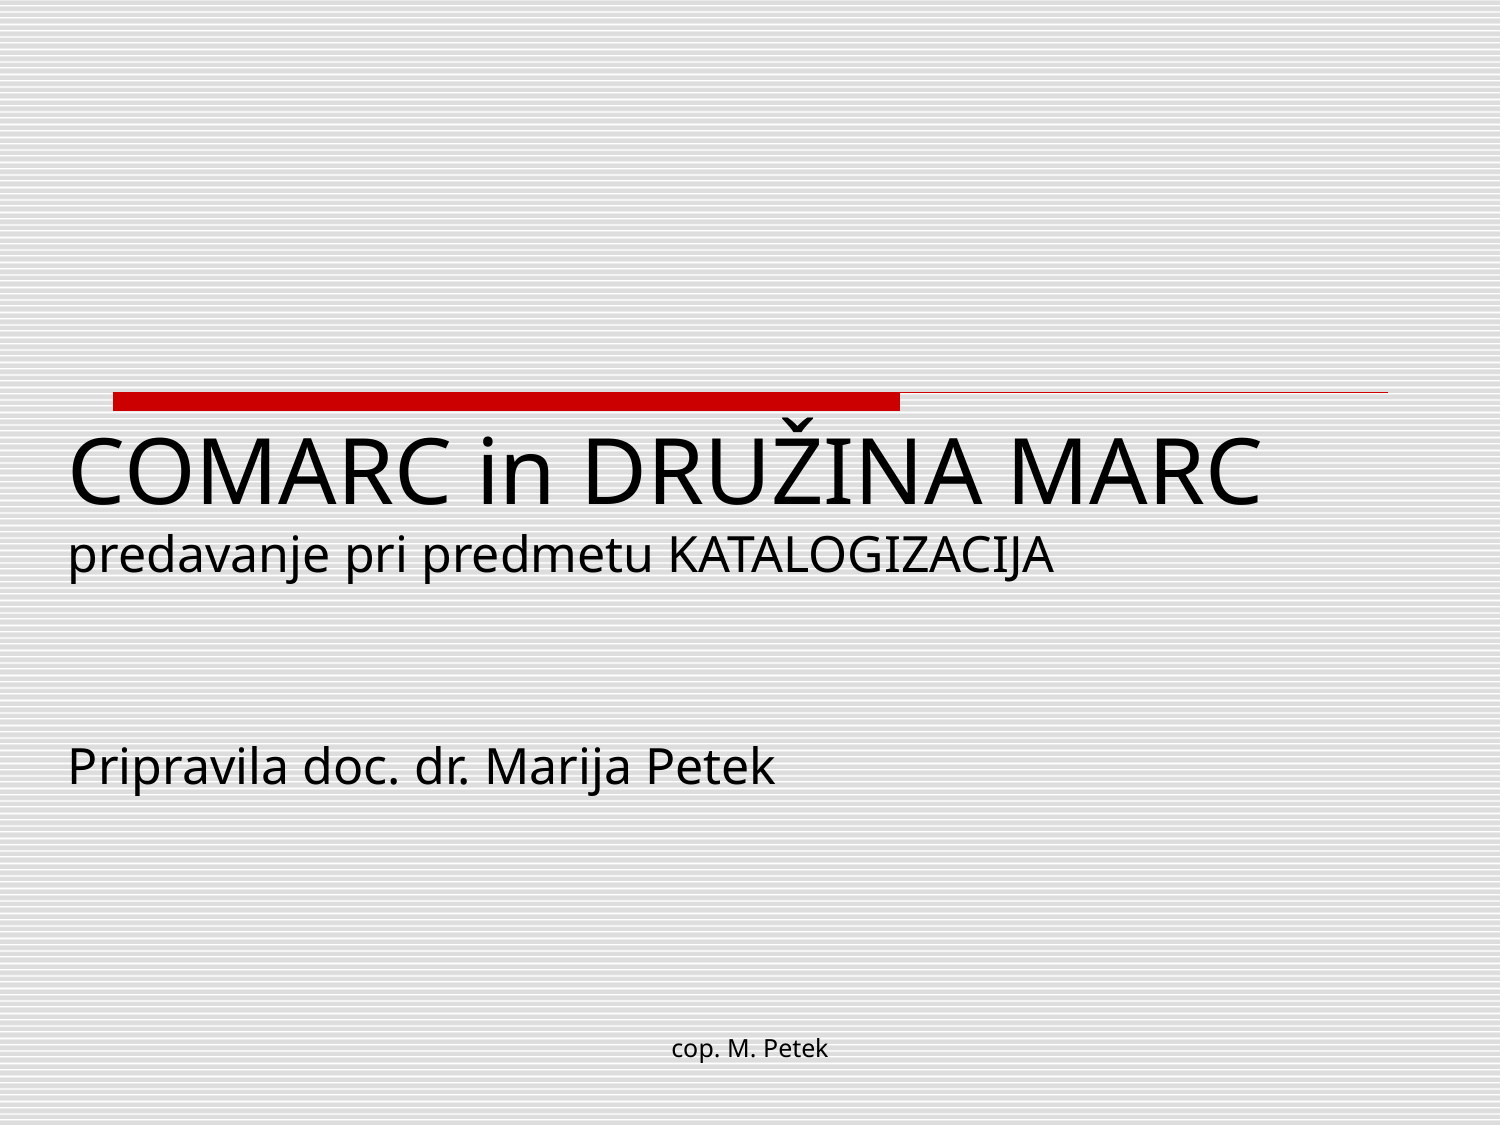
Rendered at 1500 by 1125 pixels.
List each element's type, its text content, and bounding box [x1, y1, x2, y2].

picture [0, 0, 1500, 1125]
title COMARC in DRUŽINA MARC predavanje pri predmetu KATALOGIZACIJA Pripravila doc. dr. Marija Petek [53, 184, 1475, 811]
